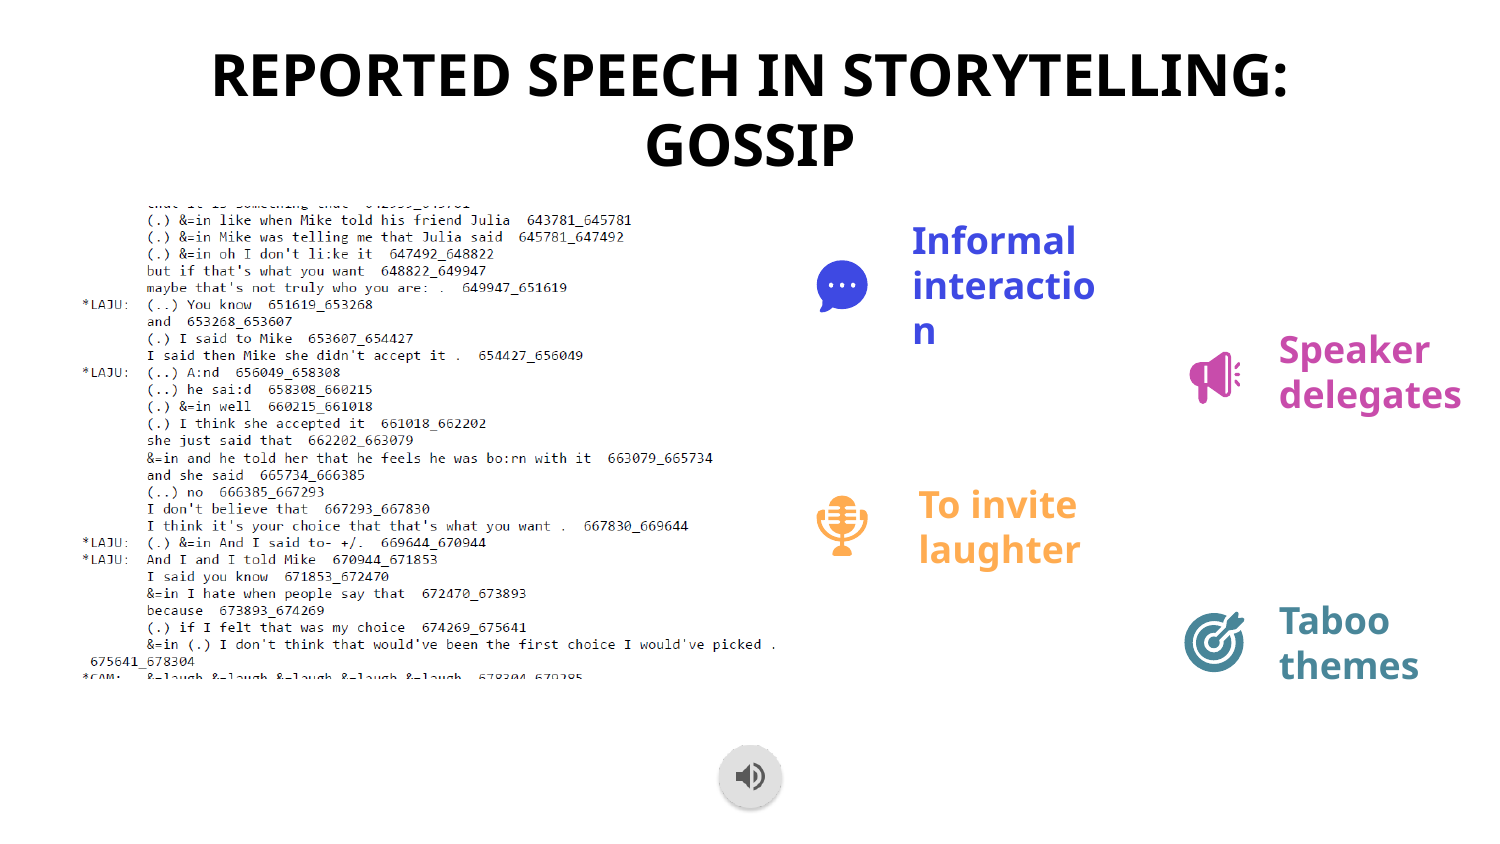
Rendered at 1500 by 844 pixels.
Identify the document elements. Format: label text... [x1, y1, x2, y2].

text_box [1189, 351, 1232, 404]
text_box Informal interaction [897, 263, 1121, 306]
text_box [816, 495, 868, 556]
text_box [816, 260, 868, 313]
picture [62, 206, 790, 679]
text_box Taboo themes [1263, 620, 1488, 663]
picture [712, 738, 788, 814]
text_box To invite laughter [903, 488, 1127, 564]
text_box [1234, 362, 1240, 370]
text_box [1195, 625, 1232, 661]
title REPORTED SPEECH IN STORYTELLING: GOSSIP [118, 72, 1382, 145]
text_box Speaker delegates [1263, 349, 1488, 392]
text_box [1184, 613, 1244, 673]
text_box [1208, 611, 1245, 649]
text_box [1234, 379, 1240, 387]
